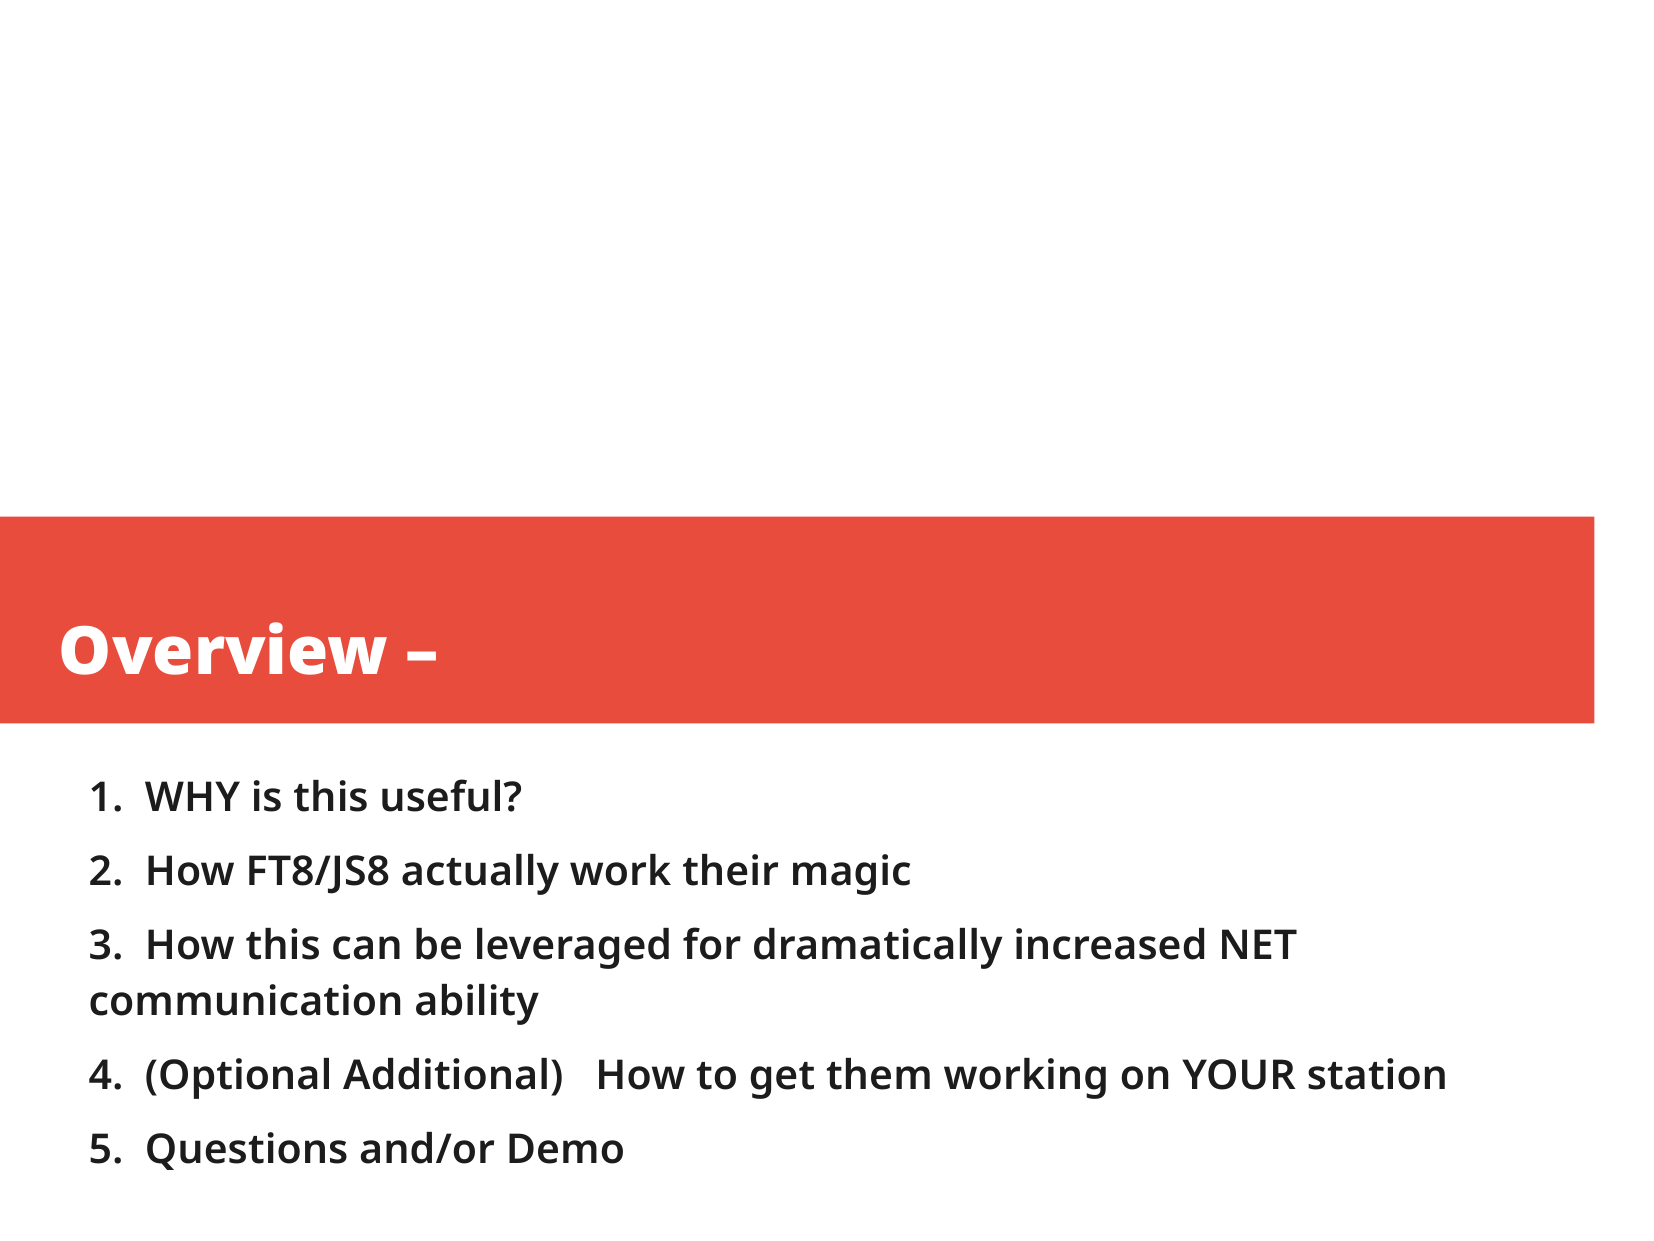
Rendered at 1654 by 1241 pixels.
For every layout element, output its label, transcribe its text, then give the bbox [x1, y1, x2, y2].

list 1. WHY is this useful? 2. How FT8/JS8 actually work their magic 3. How this can be leveraged for dramatically increased NET communication ability 4. (Optional Additional) How to get them working on YOUR station 5. Questions and/or Demo [88, 767, 1595, 1182]
title Overview – [59, 546, 1595, 694]
